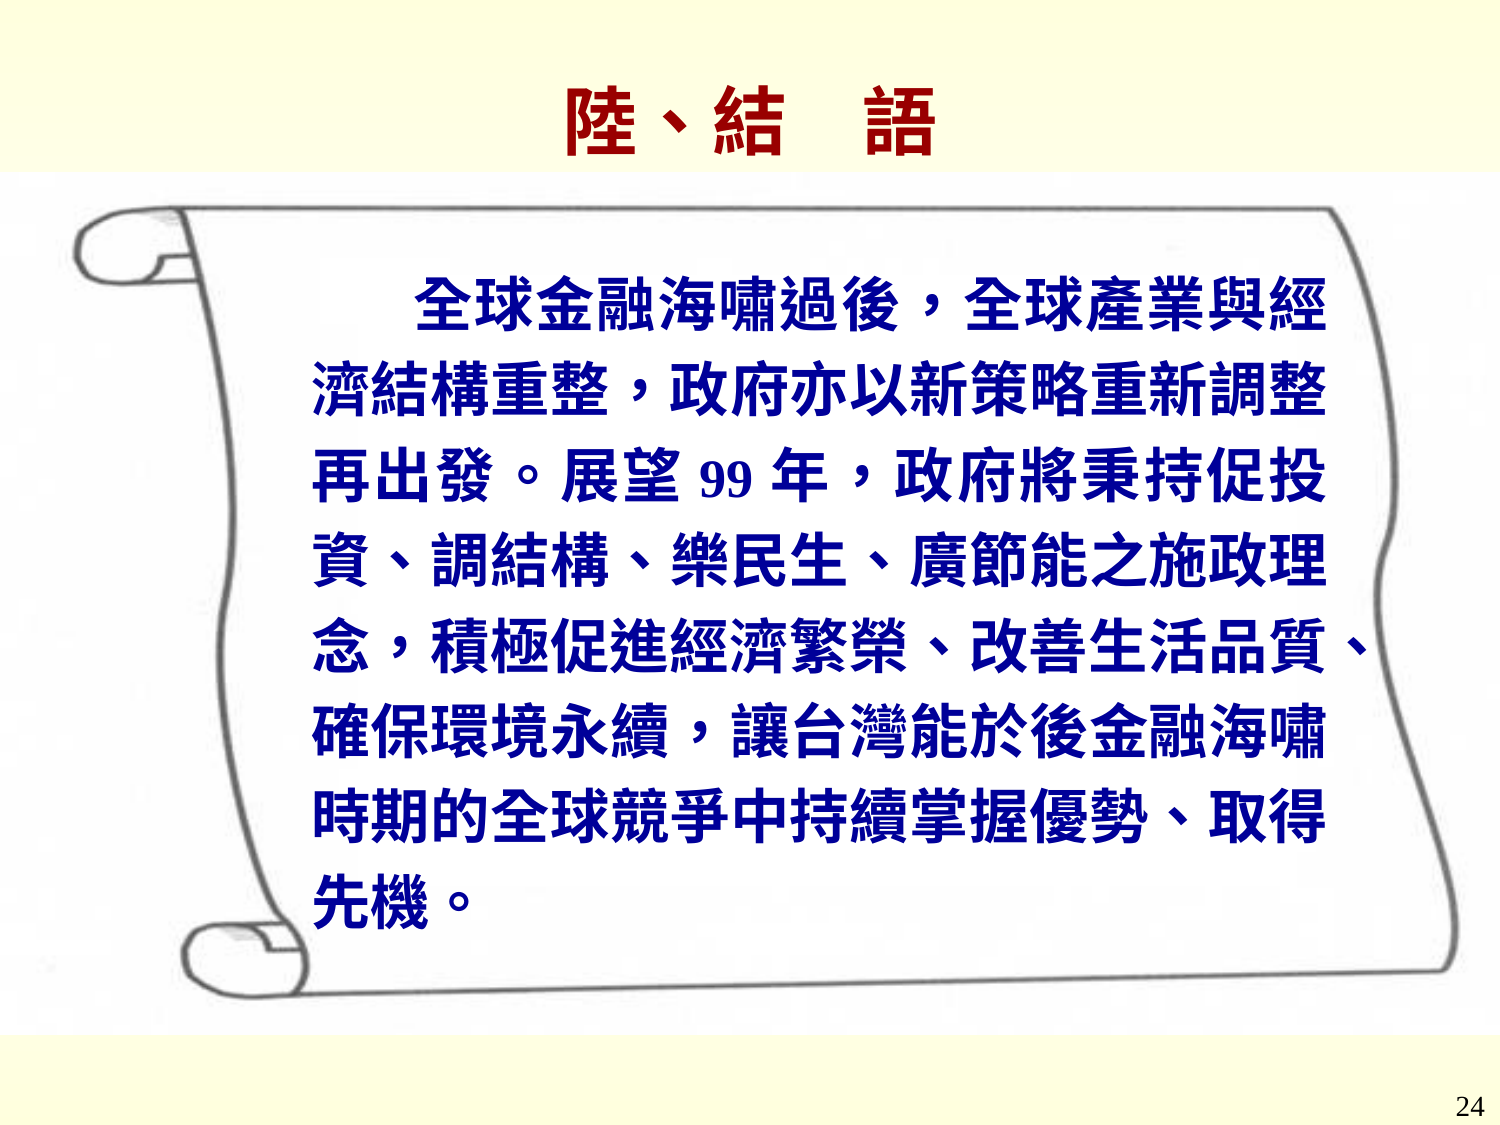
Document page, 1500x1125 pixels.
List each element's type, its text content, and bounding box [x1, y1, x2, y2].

text_box 全球金融海嘯過後，全球產業與經濟結構重整，政府亦以新策略重新調整再出發。展望99年，政府將秉持促投資、調結構、樂民生、廣節能之施政理念，積極促進經濟繁榮、改善生活品質、確保環境永續，讓台灣能於後金融海嘯時期的全球競爭中持續掌握優勢、取得先機。 [296, 177, 1343, 1012]
picture [0, 173, 1500, 1035]
text_box 陸、結 語 [0, 67, 1500, 173]
